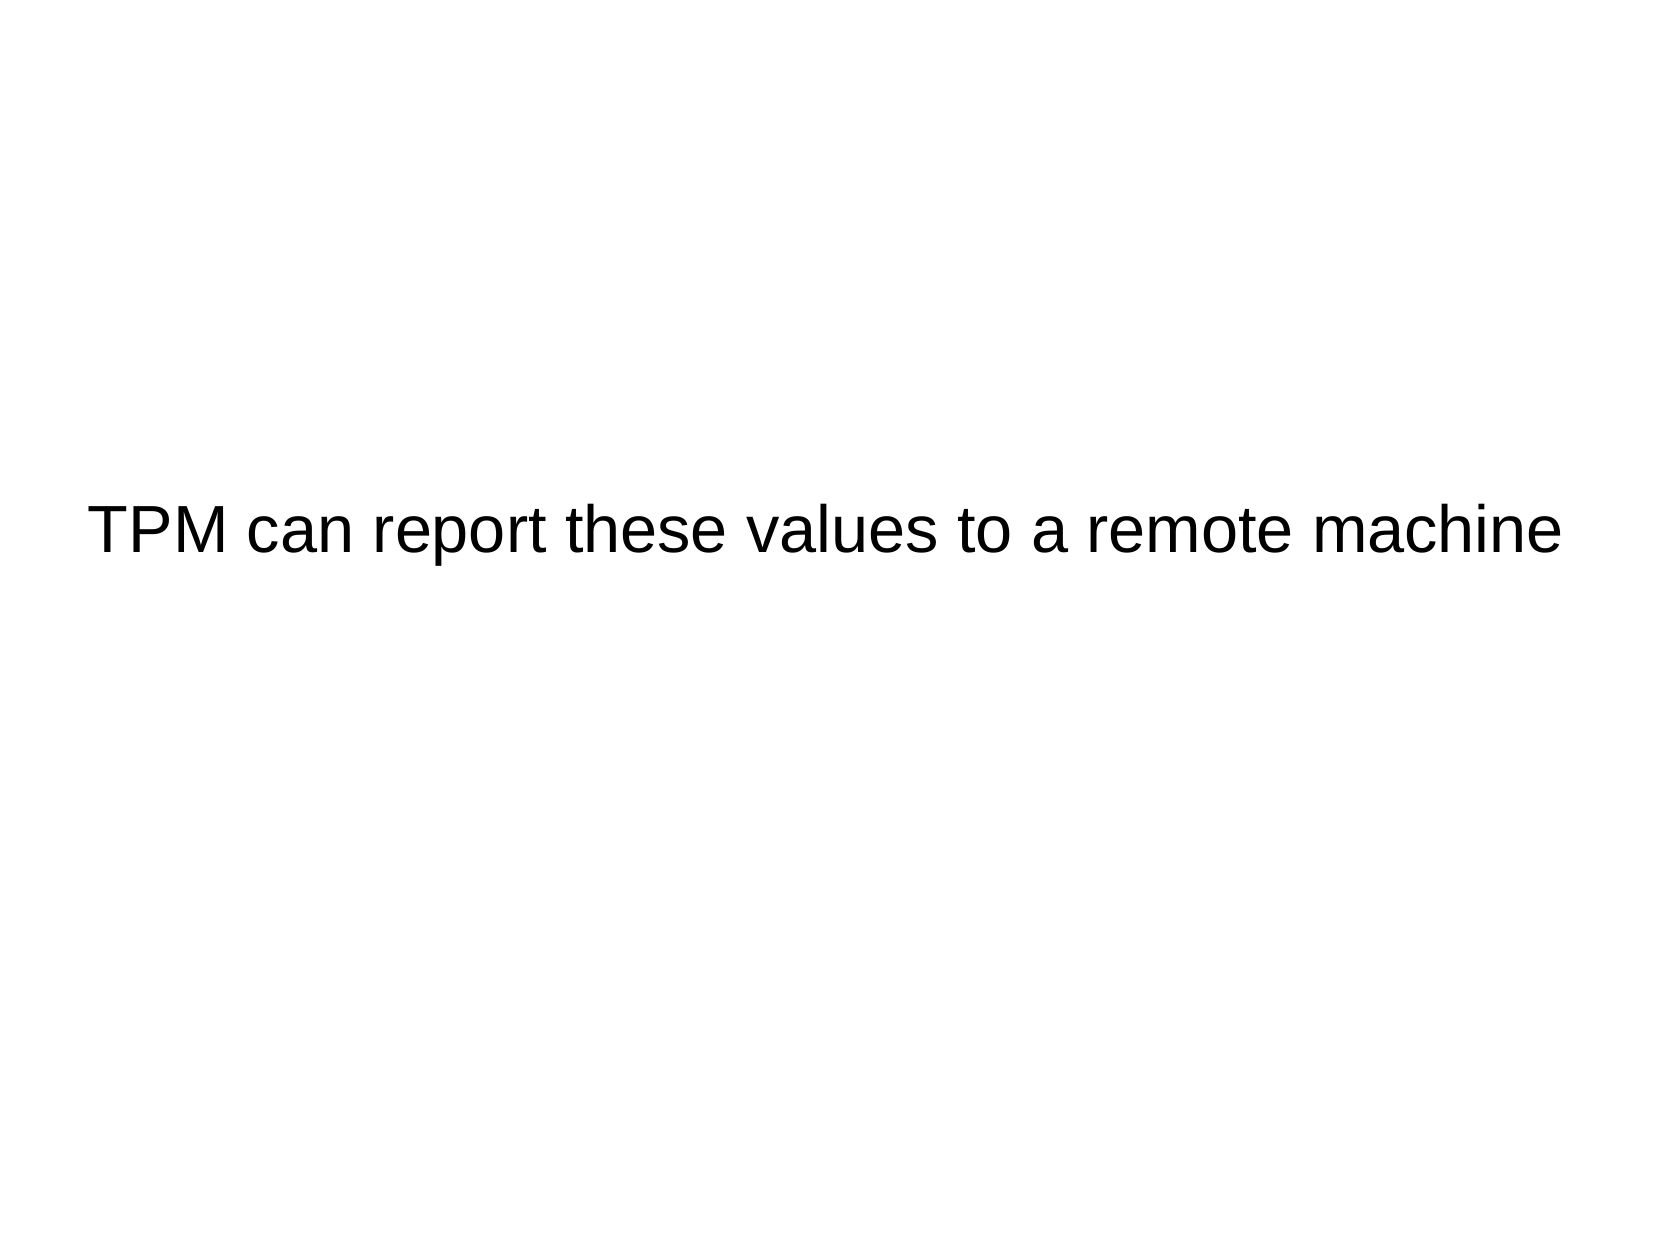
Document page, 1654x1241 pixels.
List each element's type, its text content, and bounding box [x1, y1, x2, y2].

subtitle TPM can report these values to a remote machine [82, 49, 1571, 1010]
